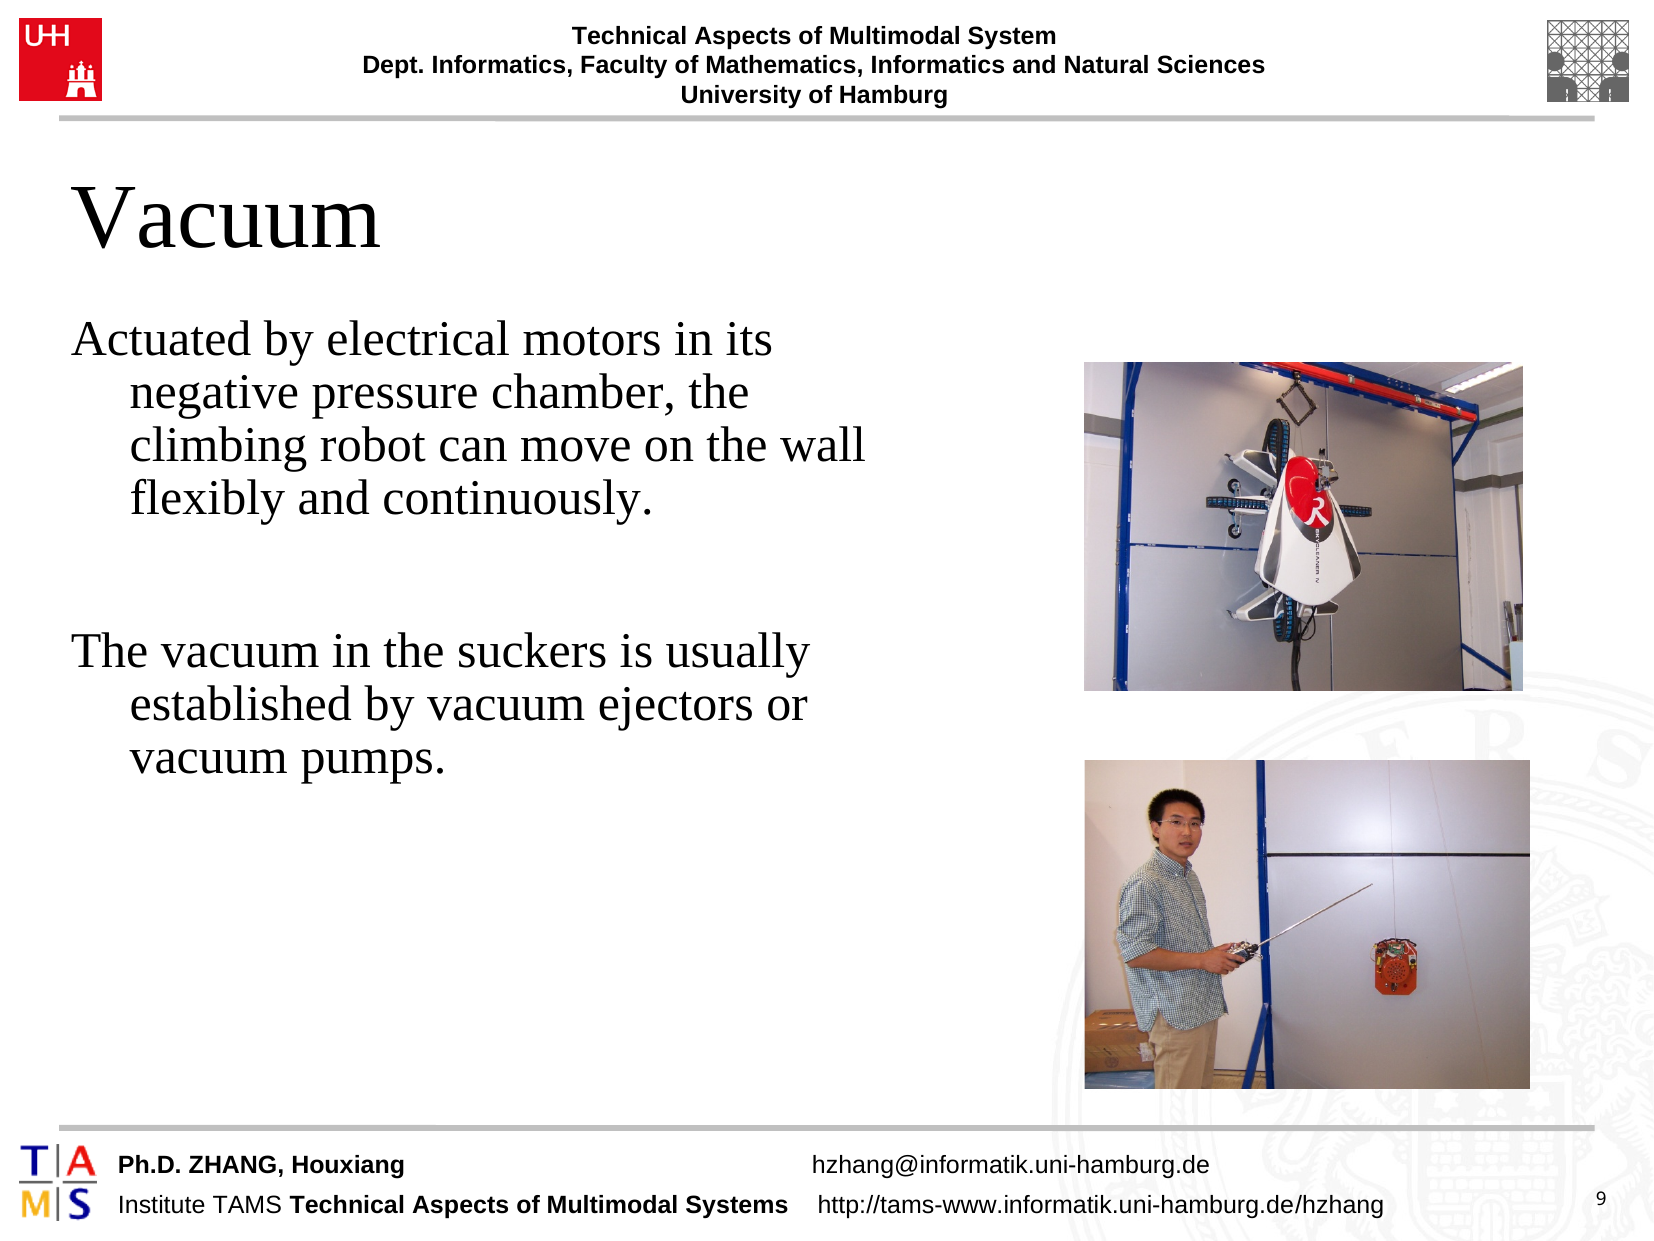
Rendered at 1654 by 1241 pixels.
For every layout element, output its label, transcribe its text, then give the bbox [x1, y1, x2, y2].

picture [1084, 760, 1530, 1089]
picture [1084, 362, 1523, 691]
picture [1547, 20, 1629, 102]
list Actuated by electrical motors in its negative pressure chamber, the climbing robot can move on the wall flexibly and continuously. The vacuum in the suckers is usually established by vacuum ejectors or vacuum pumps. [70, 312, 934, 1105]
picture [19, 1144, 97, 1221]
title Vacuum [70, 135, 1583, 298]
picture [19, 18, 102, 101]
